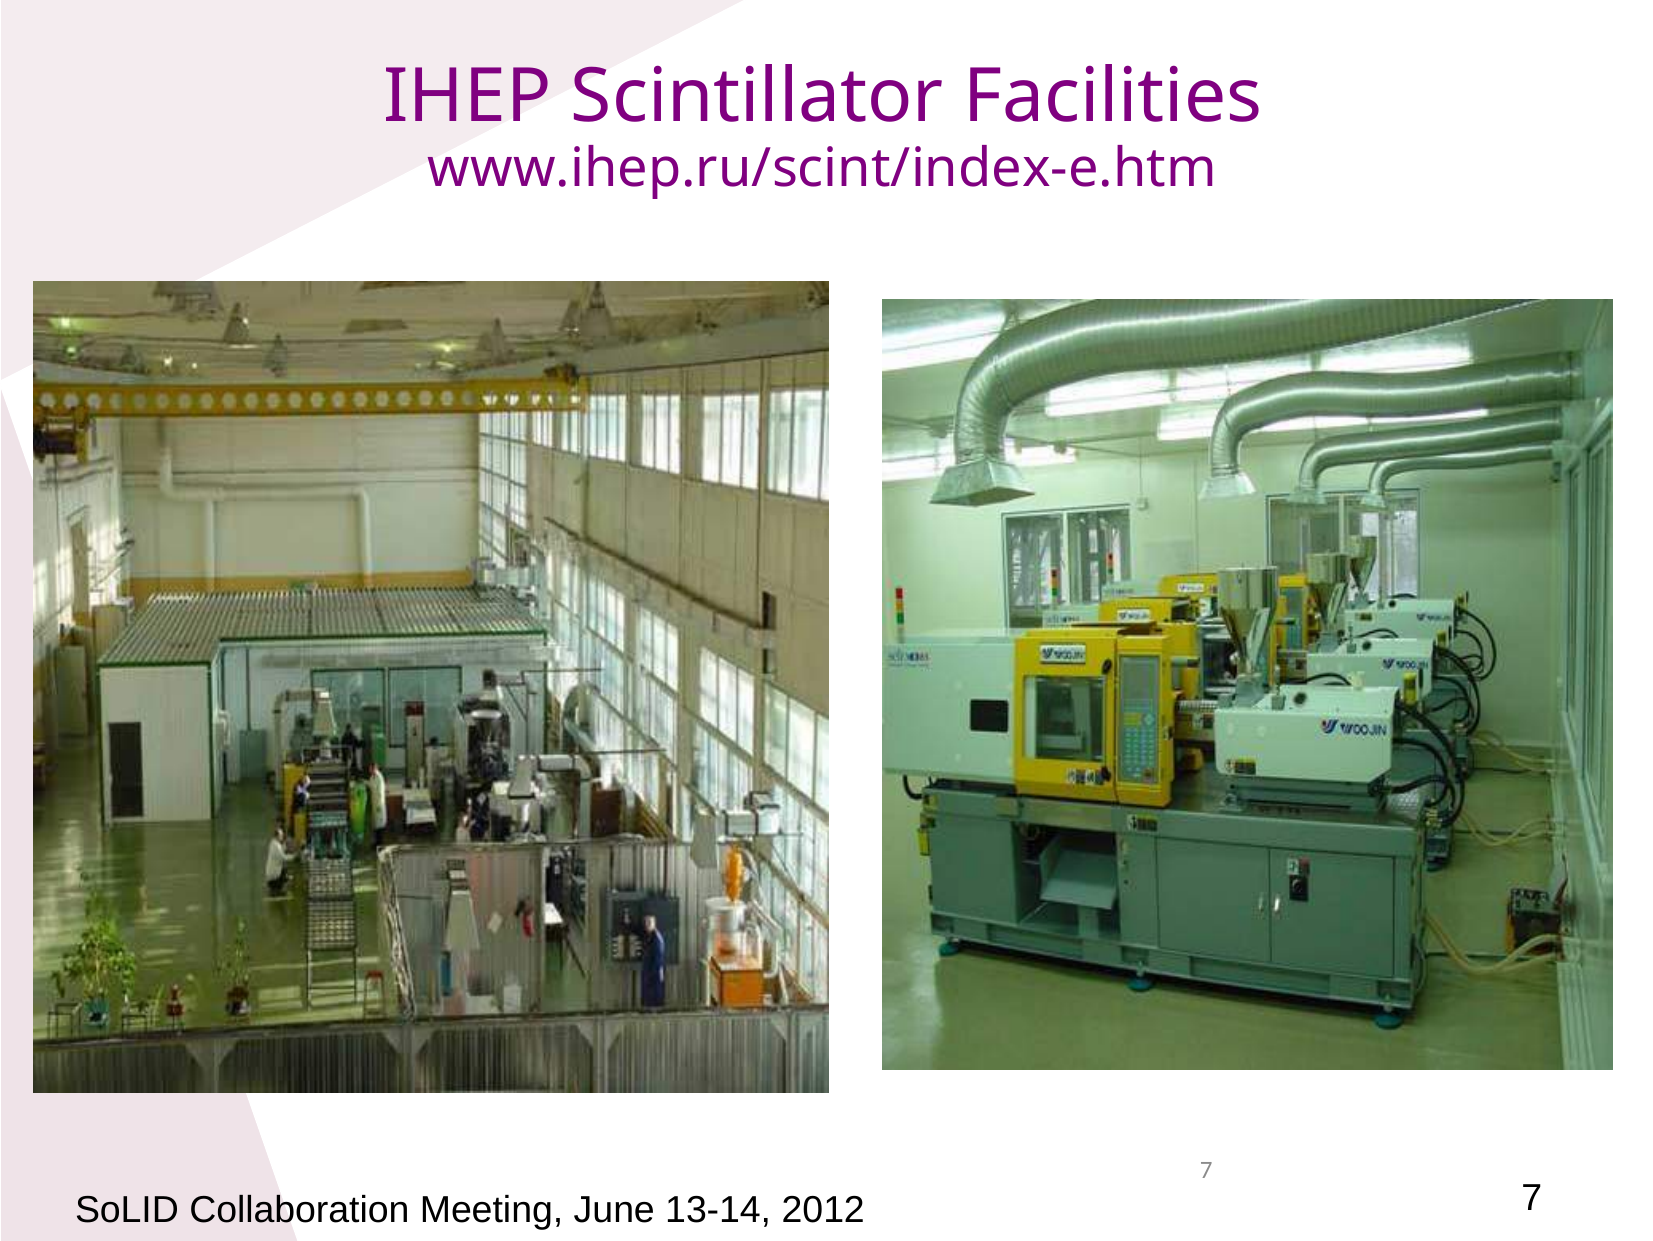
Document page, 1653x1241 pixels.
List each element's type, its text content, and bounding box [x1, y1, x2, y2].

text_box <number> [1185, 1149, 1571, 1216]
text_box IHEP Scintillator Facilities www.ihep.ru/scint/index-e.htm [183, 46, 1463, 206]
picture [33, 281, 829, 1093]
picture [882, 299, 1613, 1070]
